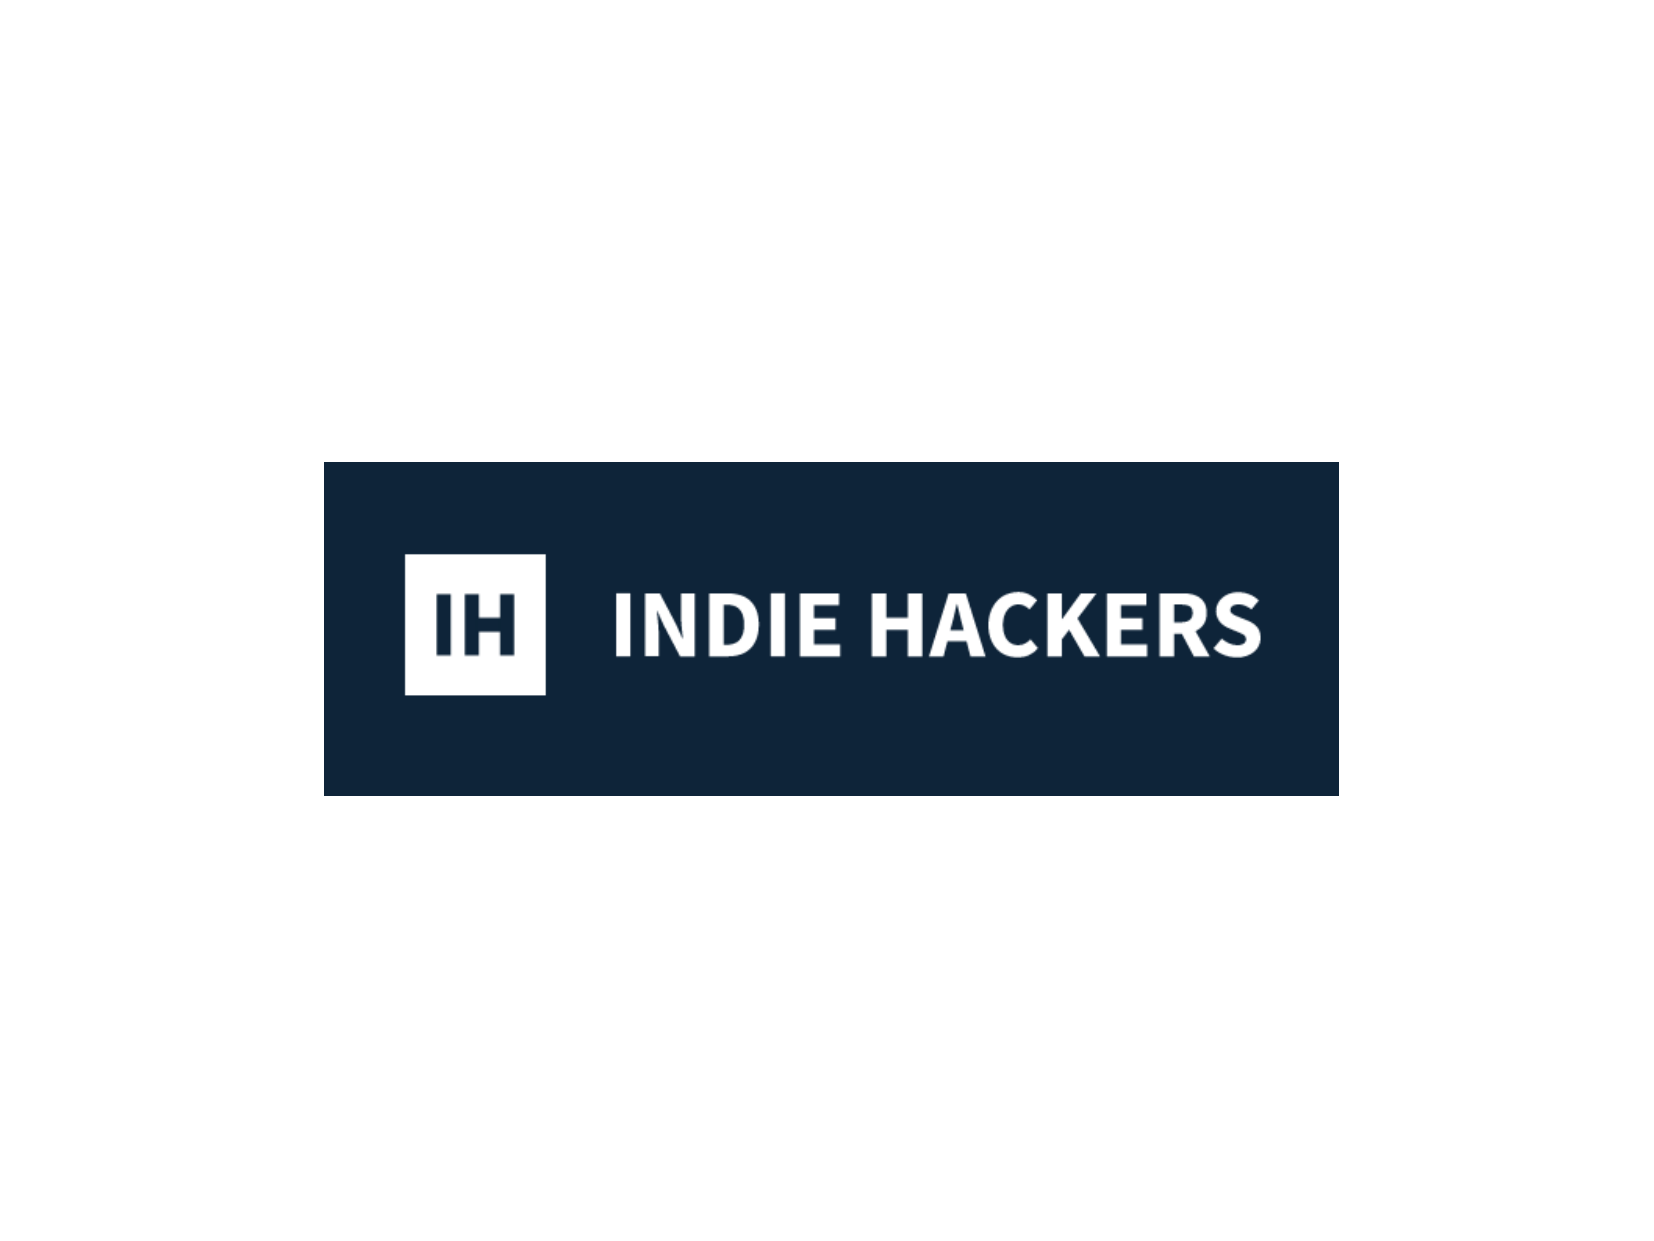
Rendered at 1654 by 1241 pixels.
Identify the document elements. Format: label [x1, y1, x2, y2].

picture [324, 462, 1339, 796]
